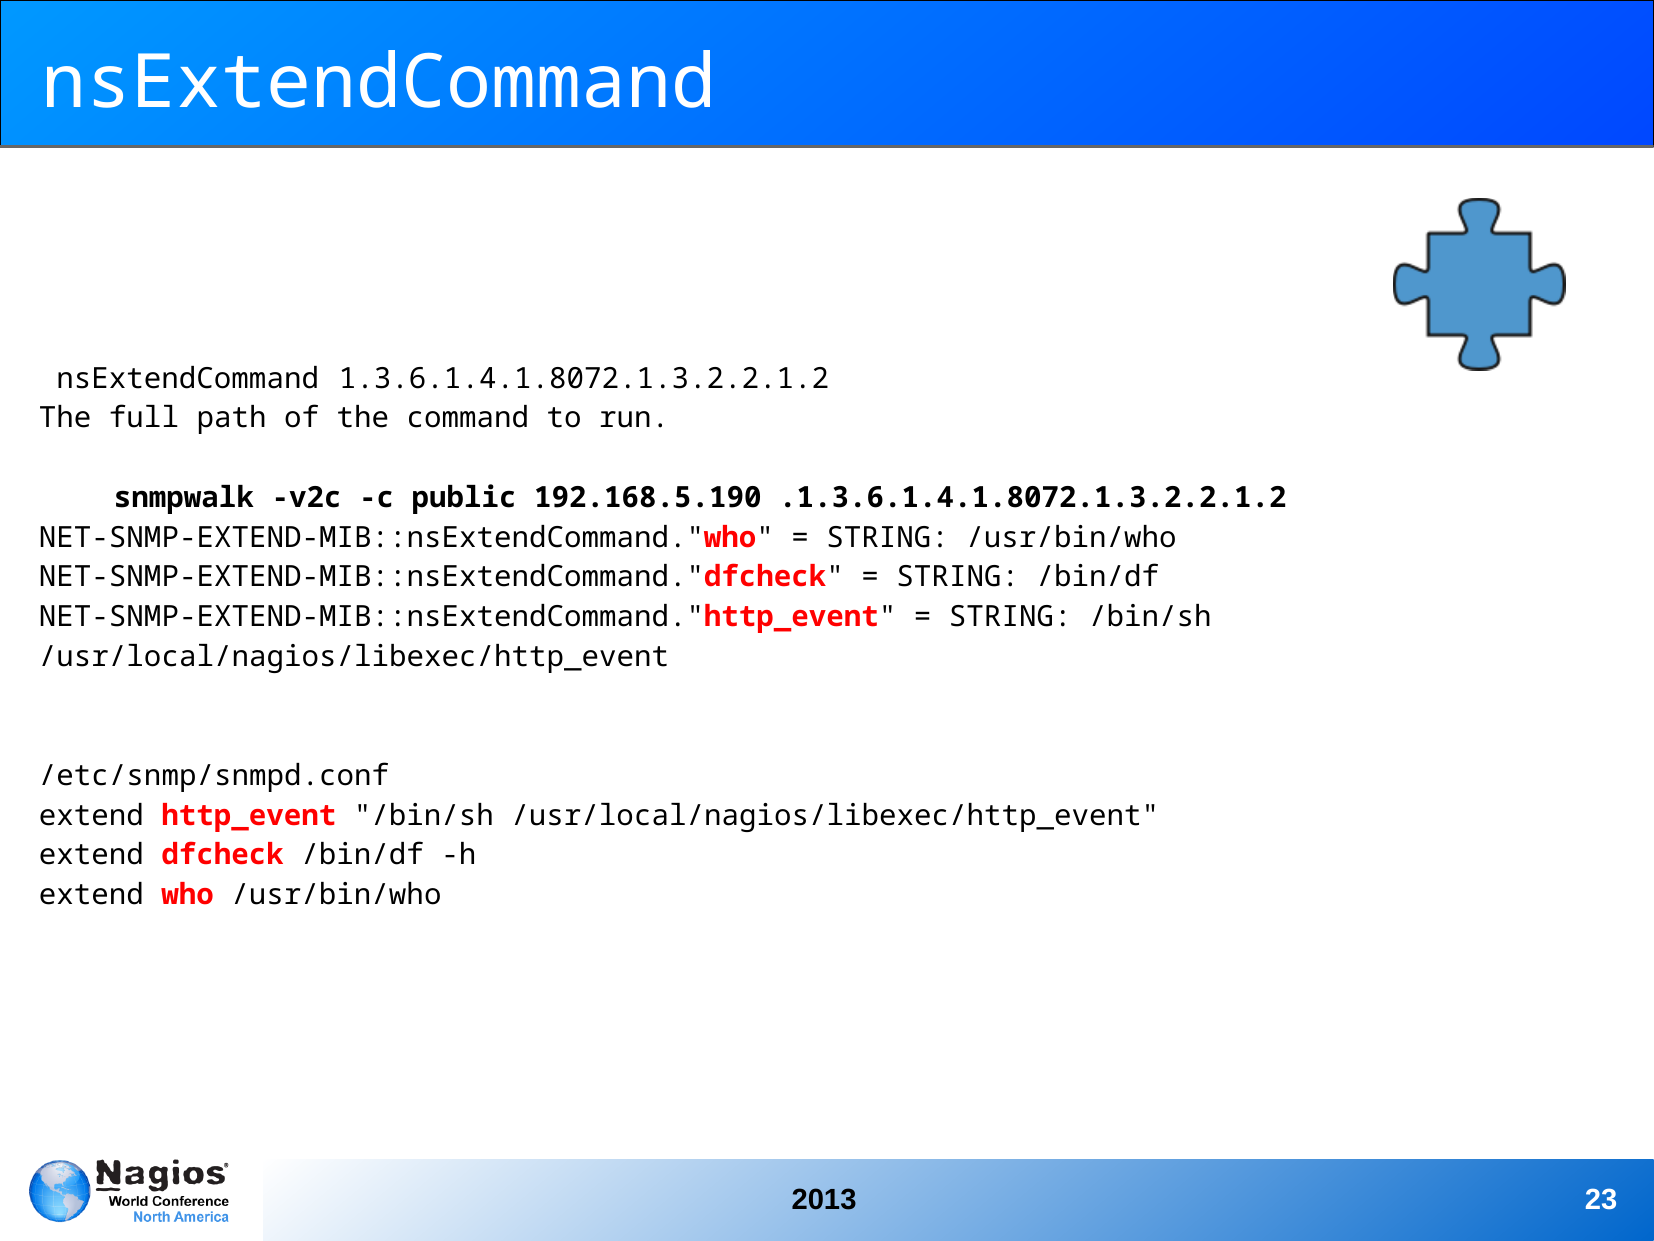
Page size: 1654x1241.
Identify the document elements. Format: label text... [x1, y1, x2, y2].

picture [1393, 198, 1566, 371]
picture [29, 1159, 229, 1235]
title nsExtendCommand [41, 29, 1638, 127]
subtitle nsExtendCommand 1.3.6.1.4.1.8072.1.3.2.2.1.2 The full path of the command to run. snmpwalk -v2c -c public 192.168.5.190 .1.3.6.1.4.1.8072.1.3.2.2.1.2 NET-SNMP-EXTEND-MIB::nsExtendCommand."who" = STRING: /usr/bin/who NET-SNMP-EXTEND-MIB::nsExtendCommand."dfcheck" = STRING: /bin/df NET-SNMP-EXTEND-MIB::nsExtendCommand."http_event" = STRING: /bin/sh /usr/local/nagios/libexec/http_event /etc/snmp/snmpd.conf extend http_event "/bin/sh /usr/local/nagios/libexec/http_event" extend dfcheck /bin/df -h extend who /usr/bin/who [38, 171, 1654, 1170]
